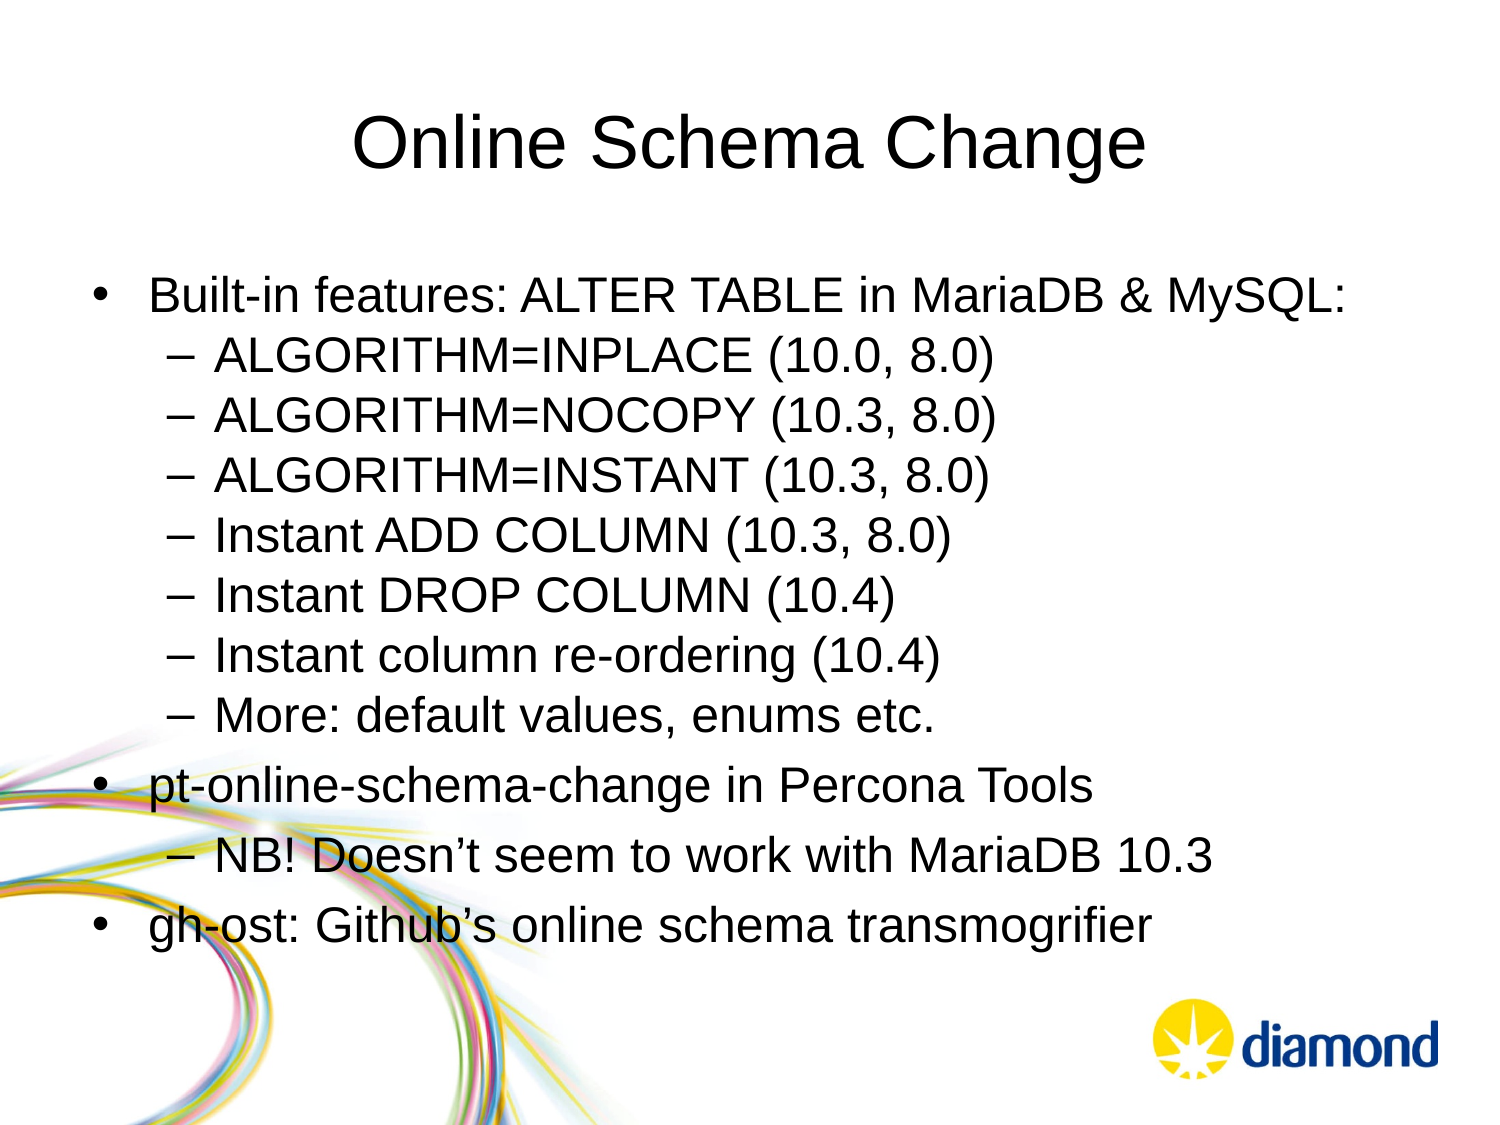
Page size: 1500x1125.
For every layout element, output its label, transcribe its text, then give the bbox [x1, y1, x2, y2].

picture [0, 587, 1438, 1125]
title Online Schema Change [75, 45, 1425, 233]
list Built-in features: ALTER TABLE in MariaDB & MySQL: ALGORITHM=INPLACE (10.0, 8.0) ALGORITHM=NOCOPY (10.3, 8.0) ALGORITHM=INSTANT (10.3, 8.0) Instant ADD COLUMN (10.3, 8.0) Instant DROP COLUMN (10.4) Instant column re-ordering (10.4) More: default values, enums etc. pt-online-schema-change in Percona Tools NB! Doesn’t seem to work with MariaDB 10.3 gh-ost: Github’s online schema transmogrifier [76, 255, 1427, 998]
